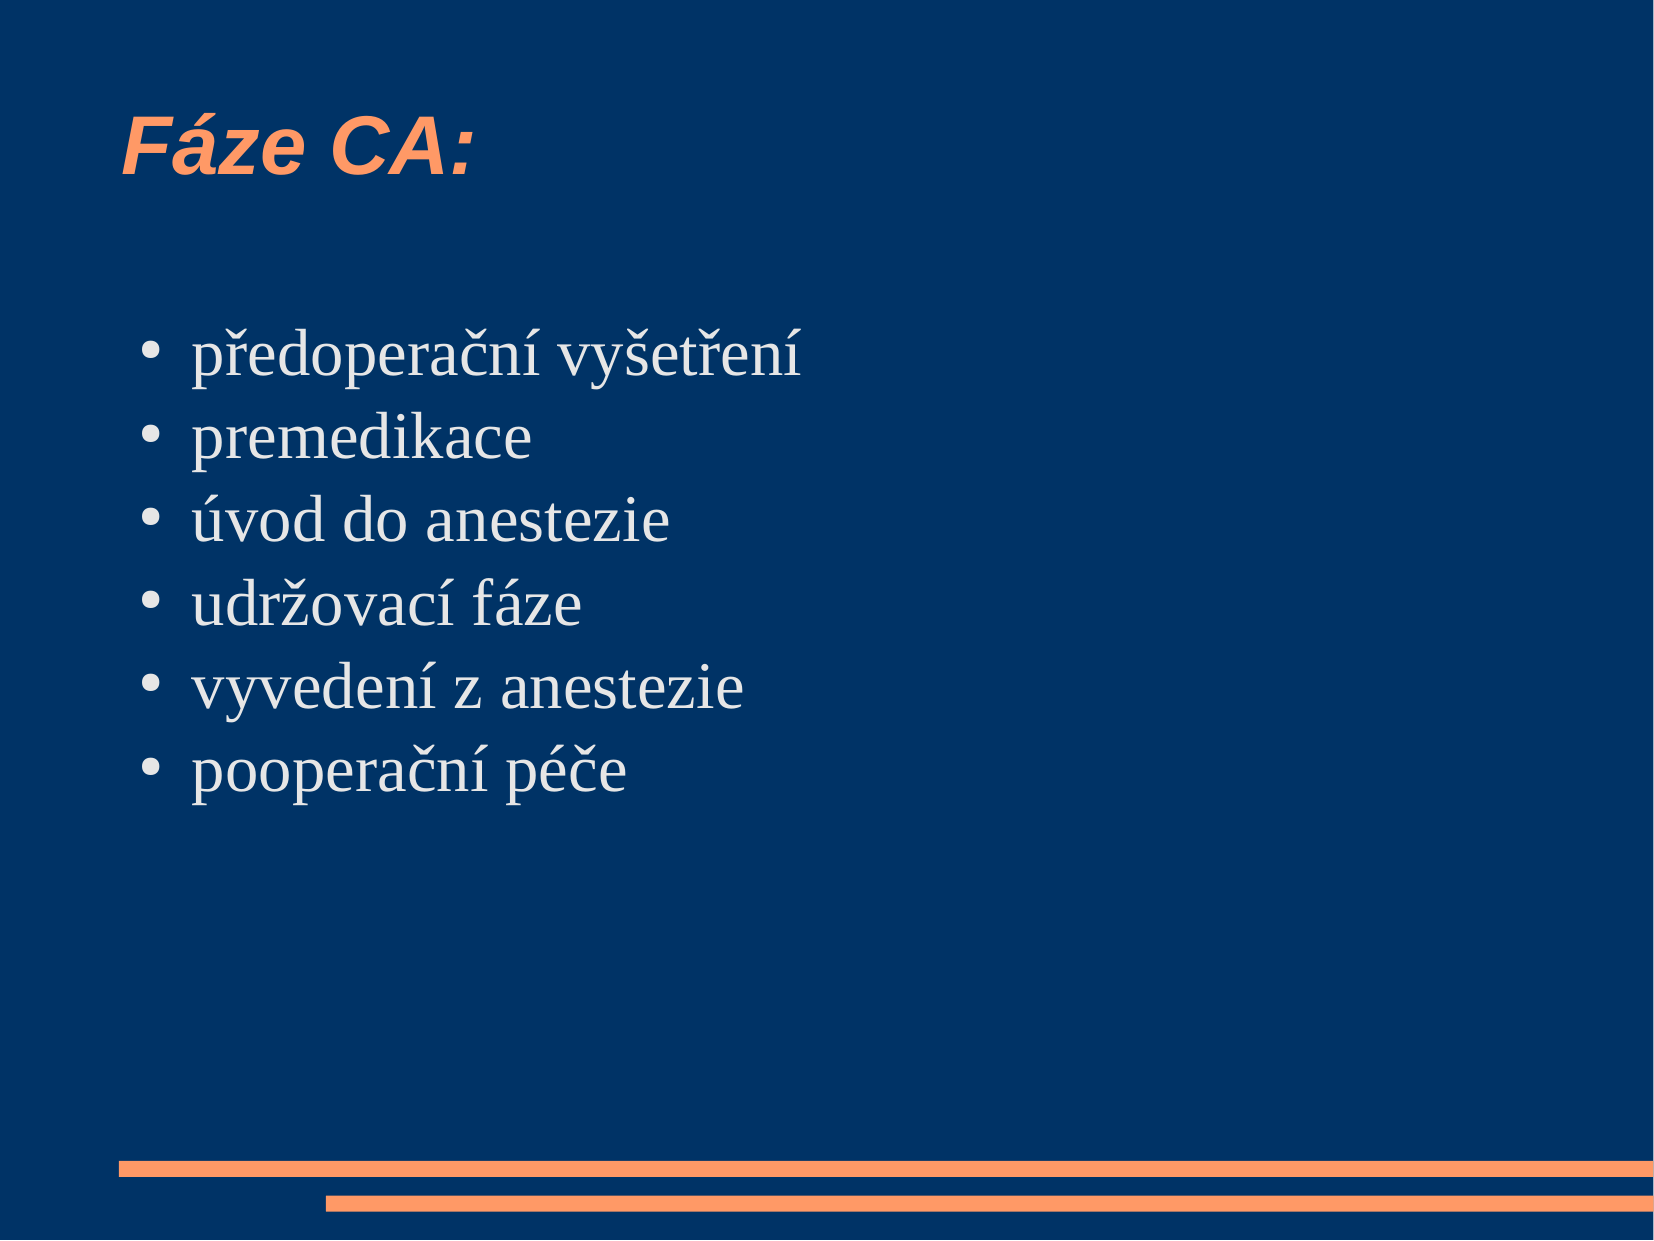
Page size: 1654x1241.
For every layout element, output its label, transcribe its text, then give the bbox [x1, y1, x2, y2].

title Fáze CA: [121, 46, 1534, 254]
list předoperační vyšetření premedikace úvod do anestezie udržovací fáze vyvedení z anestezie pooperační péče [121, 322, 1561, 1133]
